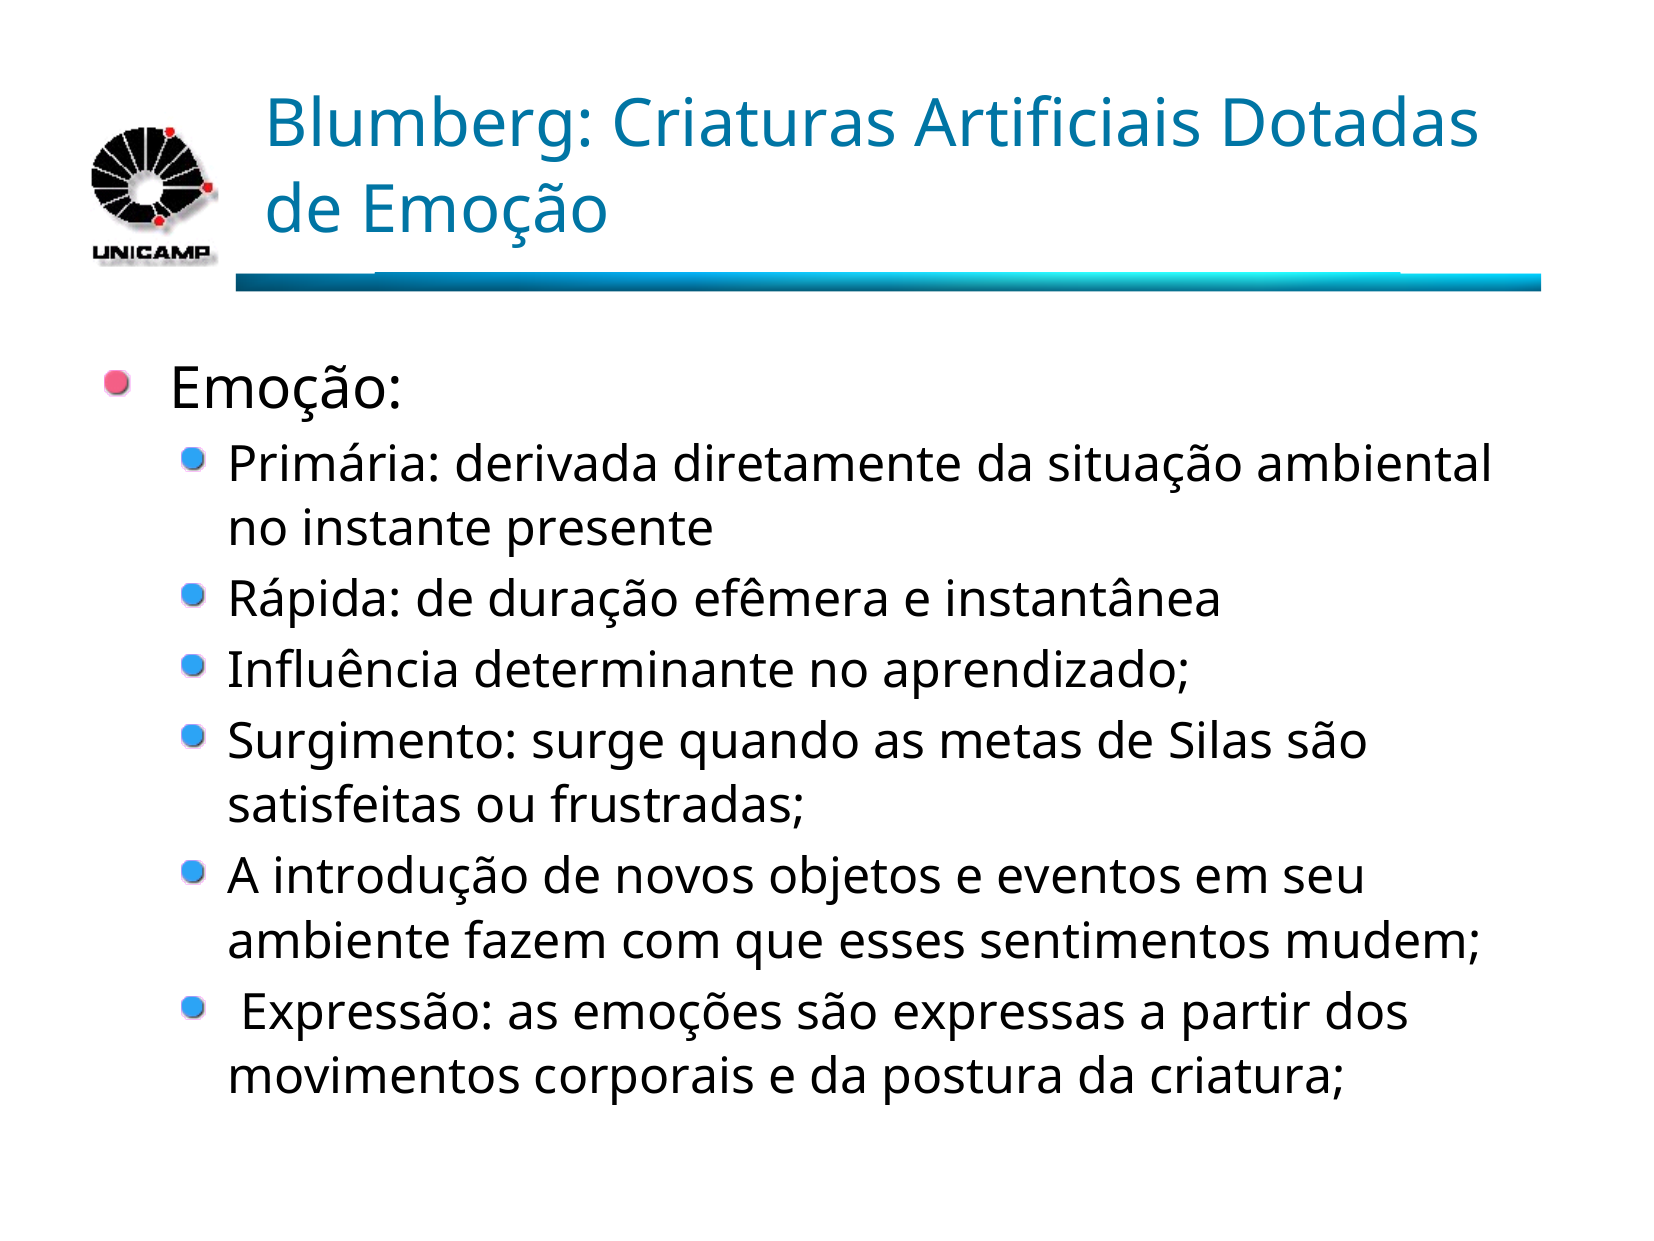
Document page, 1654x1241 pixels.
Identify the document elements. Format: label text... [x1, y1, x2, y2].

list Emoção: Primária: derivada diretamente da situação ambiental no instante presente Rápida: de duração efêmera e instantânea Influência determinante no aprendizado; Surgimento: surge quando as metas de Silas são satisfeitas ou frustradas; A introdução de novos objetos e eventos em seu ambiente fazem com que esses sentimentos mudem; Expressão: as emoções são expressas a partir dos movimentos corporais e da postura da criatura; [85, 347, 1565, 1152]
picture [125, 272, 1654, 295]
title Blumberg: Criaturas Artificiais Dotadas de Emoção [264, 42, 1534, 250]
